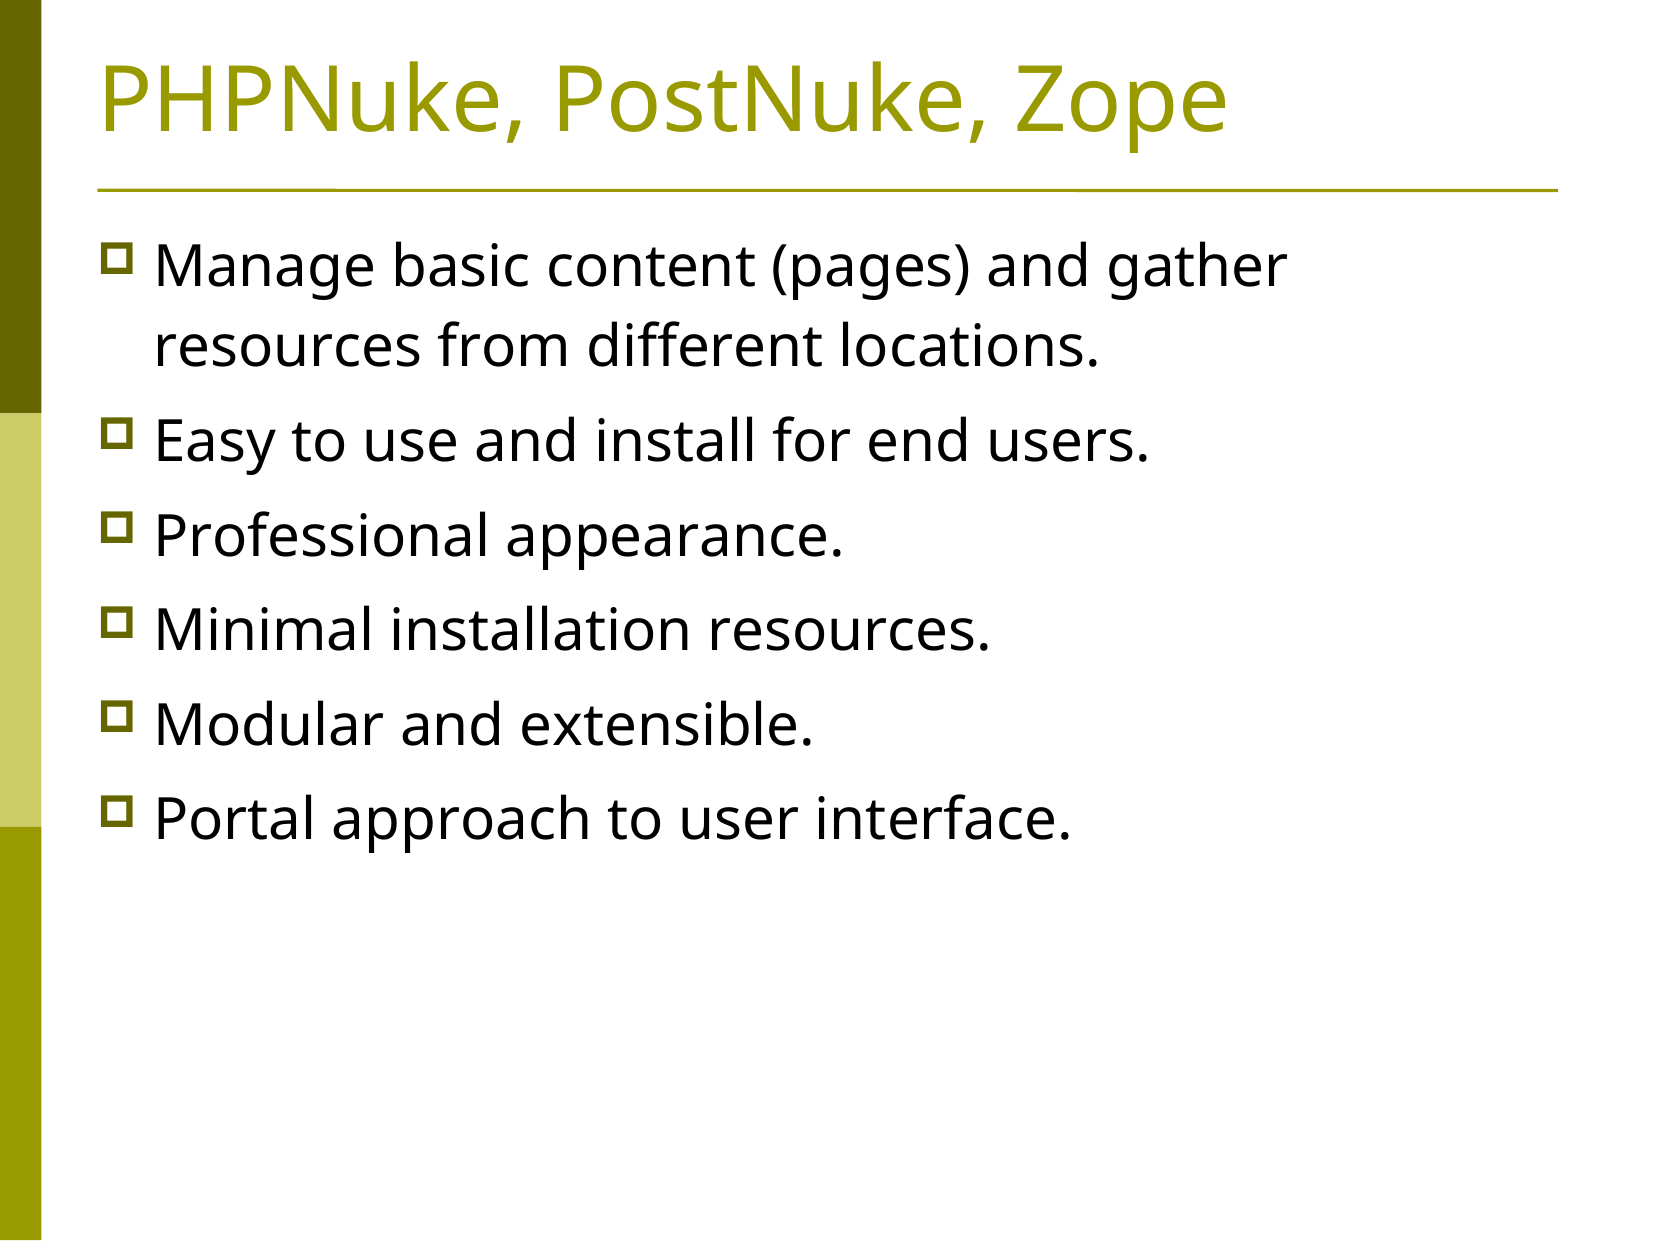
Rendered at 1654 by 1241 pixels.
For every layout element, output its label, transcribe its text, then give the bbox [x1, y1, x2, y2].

title PHPNuke, PostNuke, Zope [82, 0, 1571, 164]
list Manage basic content (pages) and gather resources from different locations. Easy to use and install for end users. Professional appearance. Minimal installation resources. Modular and extensible. Portal approach to user interface. [82, 216, 1571, 1124]
